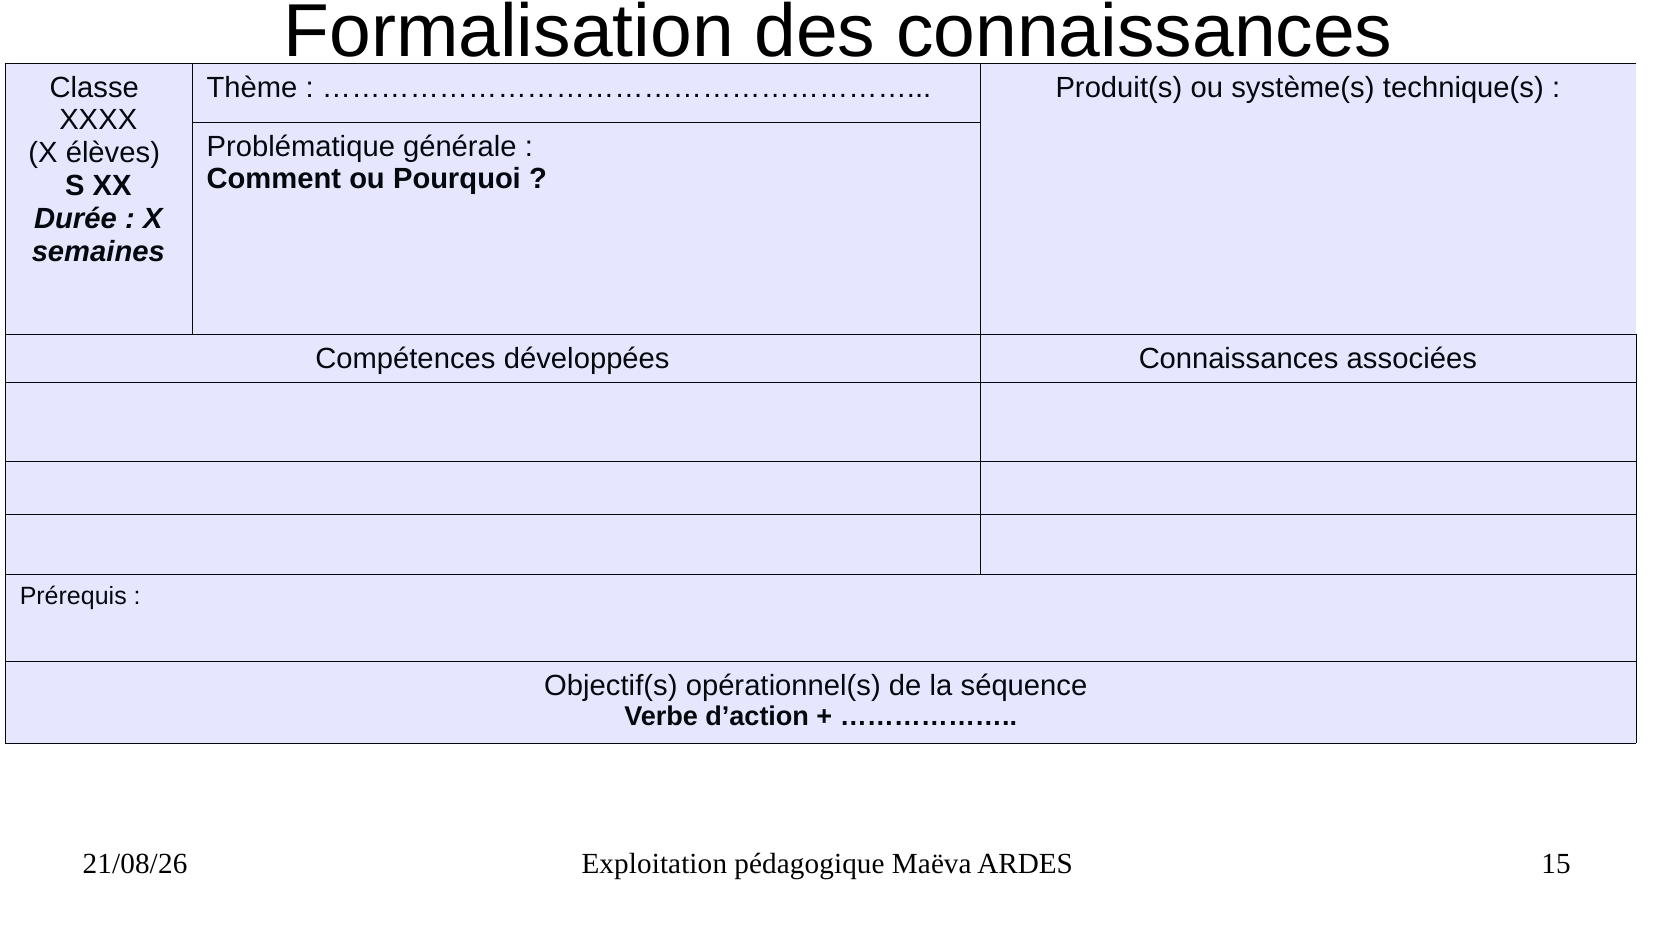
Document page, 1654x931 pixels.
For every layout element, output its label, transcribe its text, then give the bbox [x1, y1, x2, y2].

table_cell Problématique générale : Comment ou Pourquoi ? [193, 123, 980, 334]
table_header Produit(s) ou système(s) technique(s) : [981, 64, 1636, 334]
table_header Thème : ……………………………………………………... [193, 64, 980, 122]
table_cell Compétences développées [6, 335, 980, 382]
table_cell Connaissances associées [981, 335, 1636, 382]
title Formalisation des connaissances [94, 0, 1583, 63]
table_header Classe XXXX (X élèves) S XX Durée : X semaines [6, 64, 192, 334]
table_cell [981, 383, 1636, 461]
table_cell [6, 462, 980, 514]
table_cell [981, 515, 1636, 574]
table_cell [6, 383, 980, 461]
table_cell [981, 462, 1636, 514]
table_cell Prérequis : [6, 575, 1636, 661]
table_cell [6, 515, 980, 574]
table_cell Objectif(s) opérationnel(s) de la séquence Verbe d’action + ……………….. [6, 662, 1636, 743]
